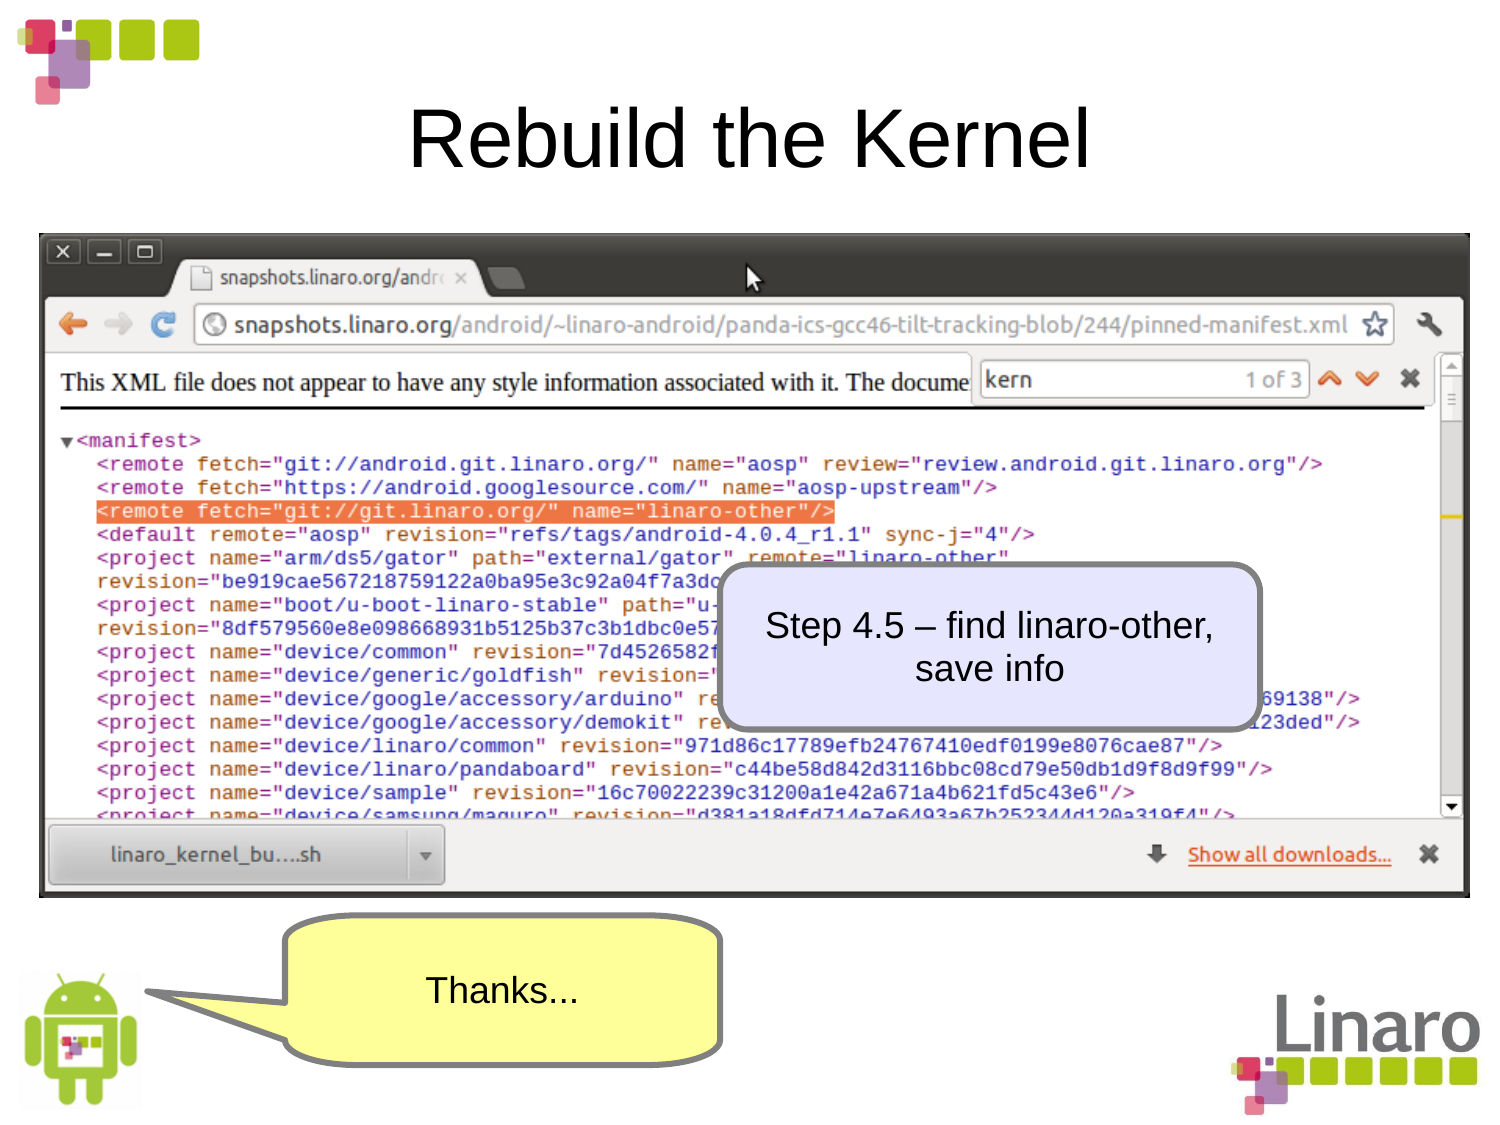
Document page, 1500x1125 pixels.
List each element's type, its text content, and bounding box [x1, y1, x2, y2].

picture [16, 12, 205, 121]
list [74, 263, 1425, 916]
picture [39, 233, 1470, 898]
text_box Thanks... [147, 915, 721, 1066]
picture [18, 971, 142, 1109]
title Rebuild the Kernel [74, 44, 1425, 233]
picture [1219, 986, 1491, 1123]
text_box Step 4.5 – find linaro-other, save info [720, 564, 1261, 730]
